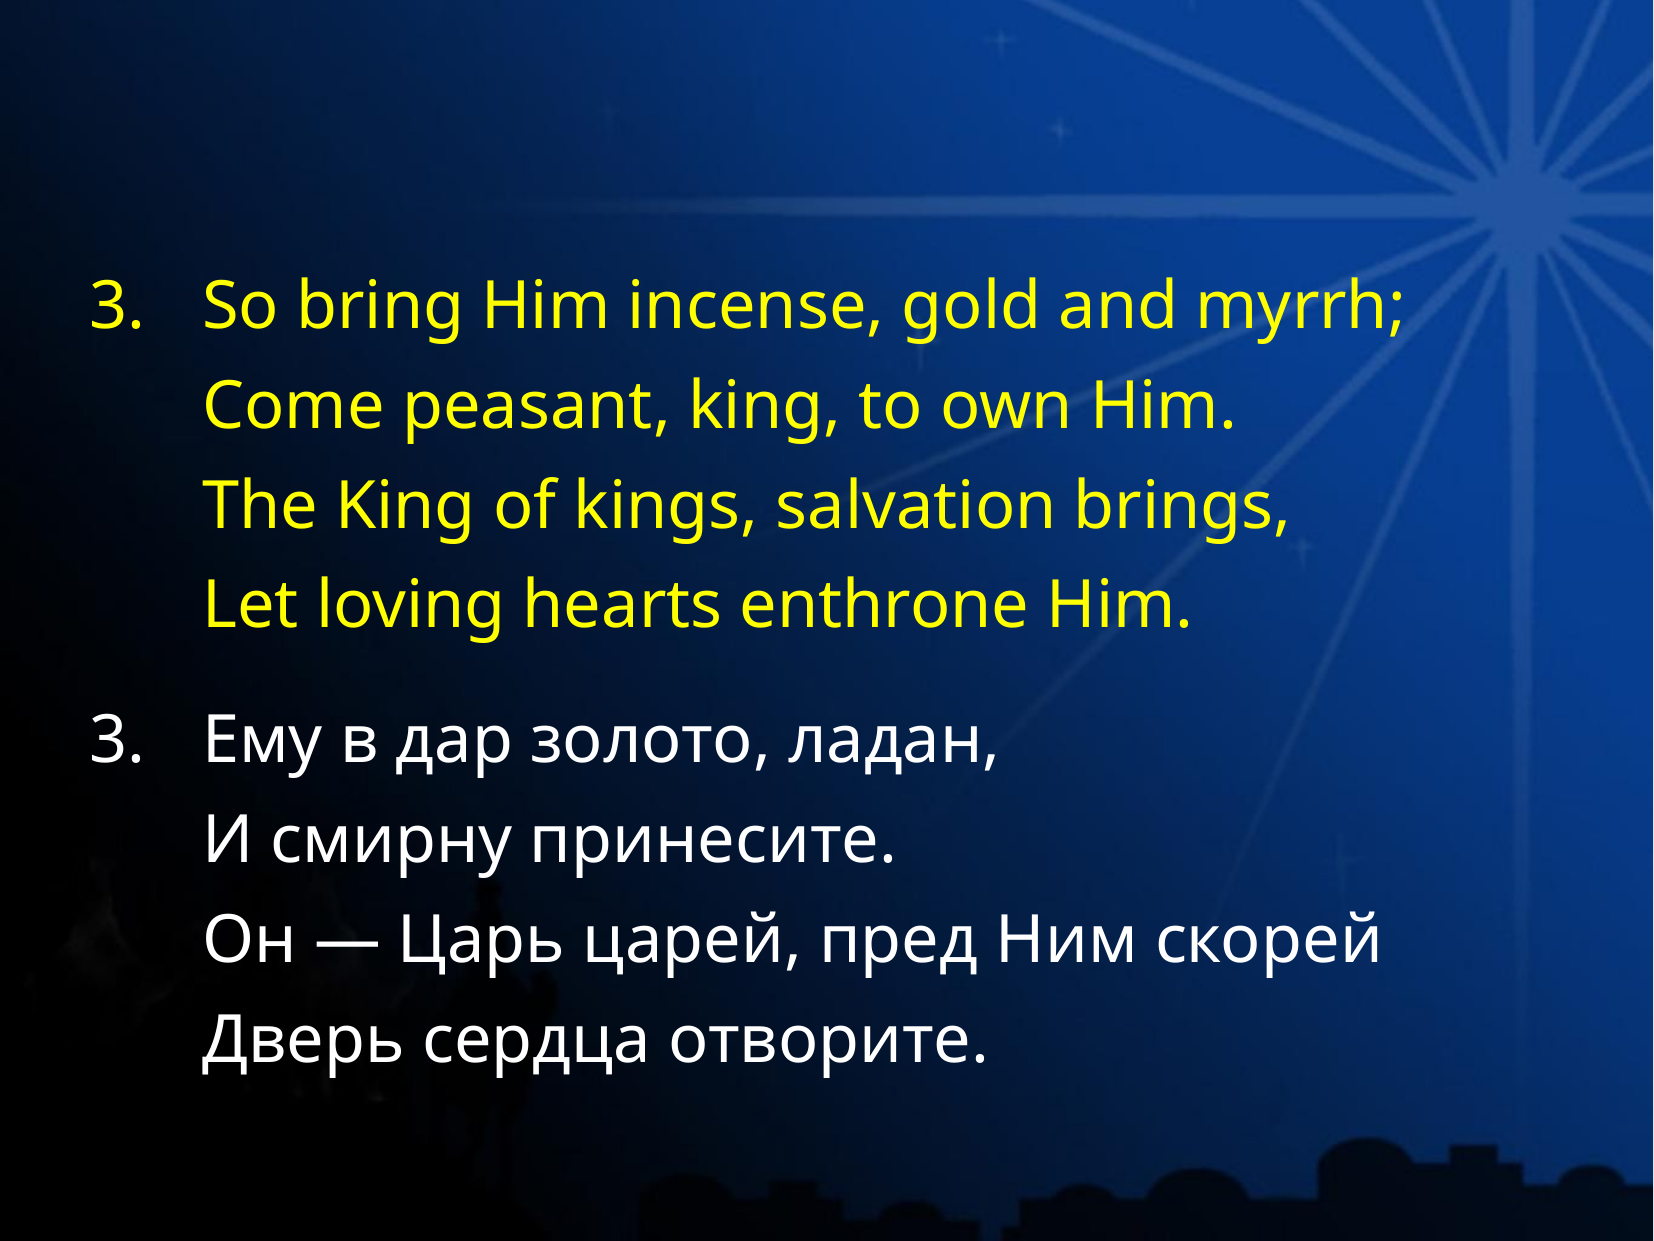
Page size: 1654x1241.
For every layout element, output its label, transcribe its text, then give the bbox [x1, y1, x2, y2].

picture [0, 0, 1654, 1241]
text_box 3. Ему в дар золото, ладан, И смирну принесите. Он — Царь царей, пред Ним скорей Дверь сердца отворите. [75, 675, 1576, 1163]
text_box 3. So bring Him incense, gold and myrrh; Come peasant, king, to own Him. The King of kings, salvation brings, Let loving hearts enthrone Him. [75, 150, 1653, 638]
